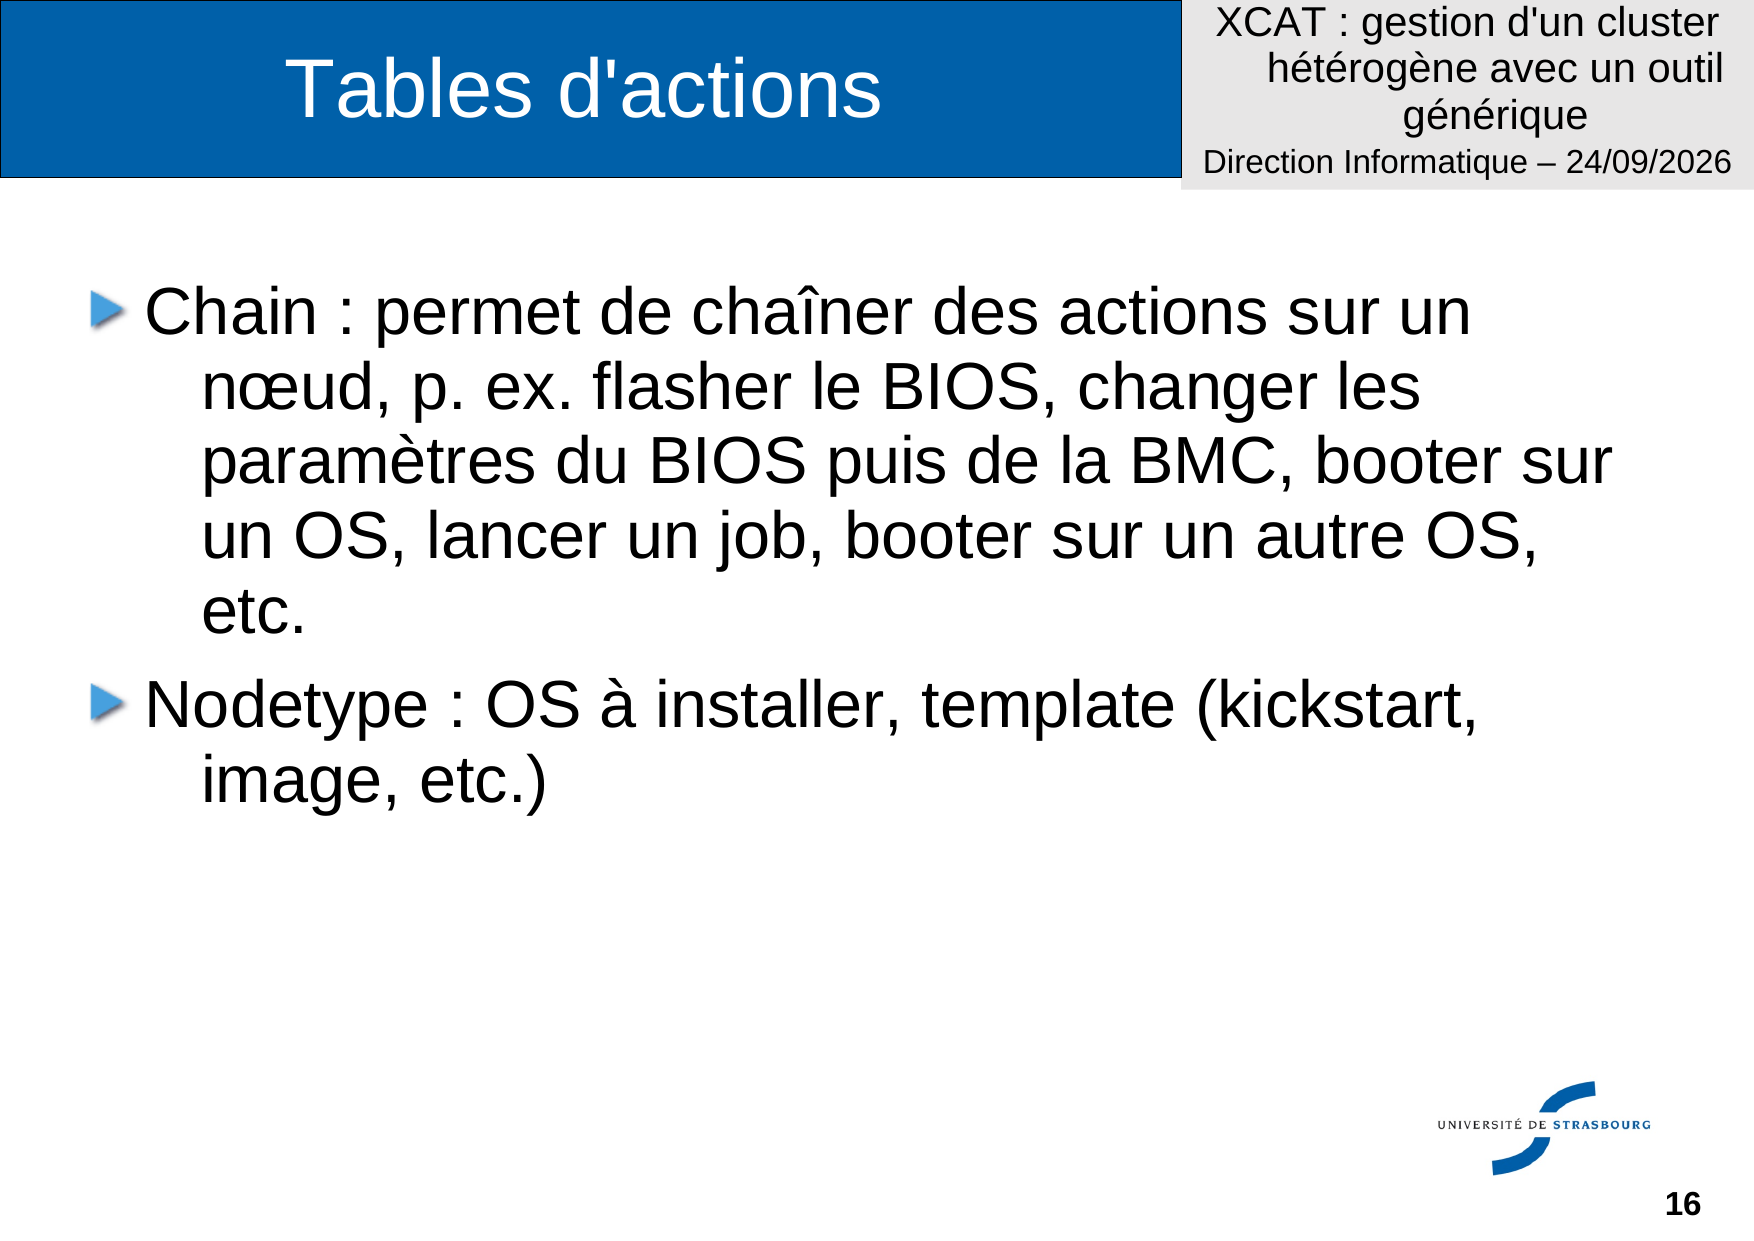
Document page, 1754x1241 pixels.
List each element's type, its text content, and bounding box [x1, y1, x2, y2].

picture [1381, 1033, 1707, 1223]
list Chain : permet de chaîner des actions sur un nœud, p. ex. flasher le BIOS, changer les paramètres du BIOS puis de la BMC, booter sur un OS, lancer un job, booter sur un autre OS, etc. Nodetype : OS à installer, template (kickstart, image, etc.) [88, 273, 1667, 1093]
title Tables d'actions [0, 0, 1169, 178]
